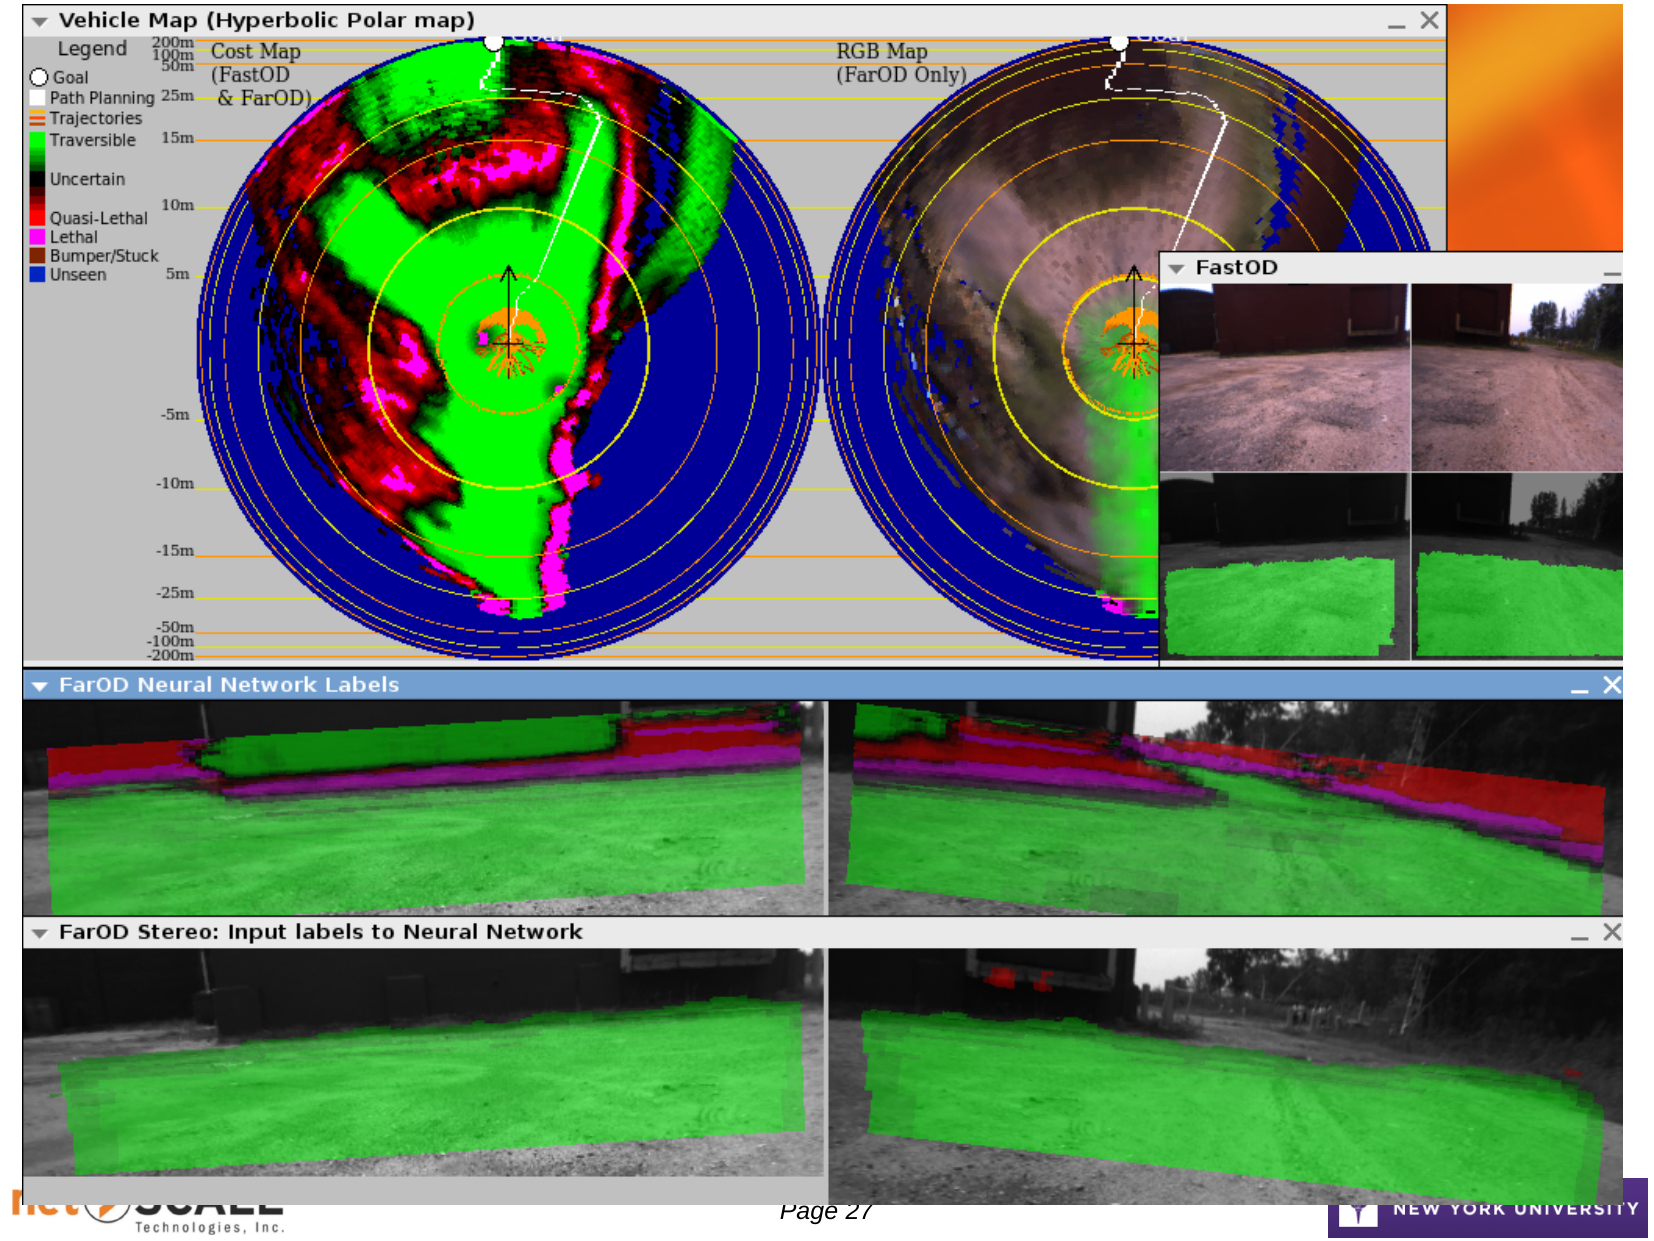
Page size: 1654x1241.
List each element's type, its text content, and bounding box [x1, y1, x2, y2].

picture [12, 4, 1648, 1238]
title Video Results [123, 0, 1626, 166]
